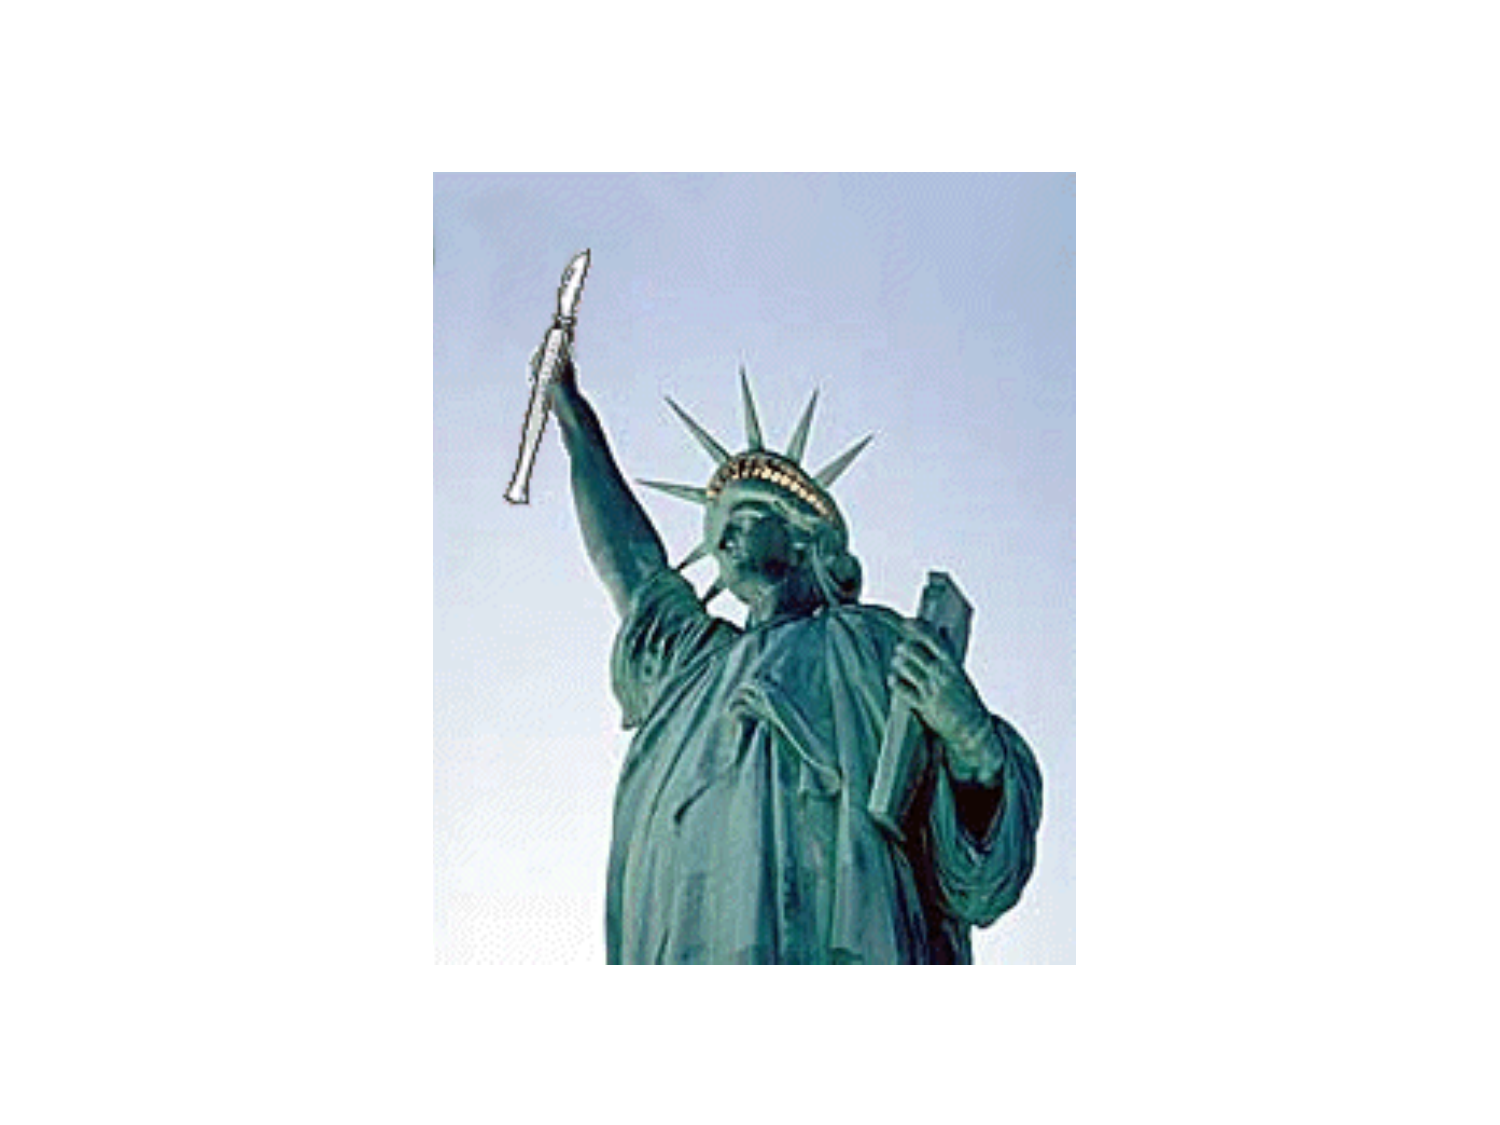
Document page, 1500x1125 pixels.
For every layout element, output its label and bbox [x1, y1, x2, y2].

picture [433, 172, 1076, 965]
